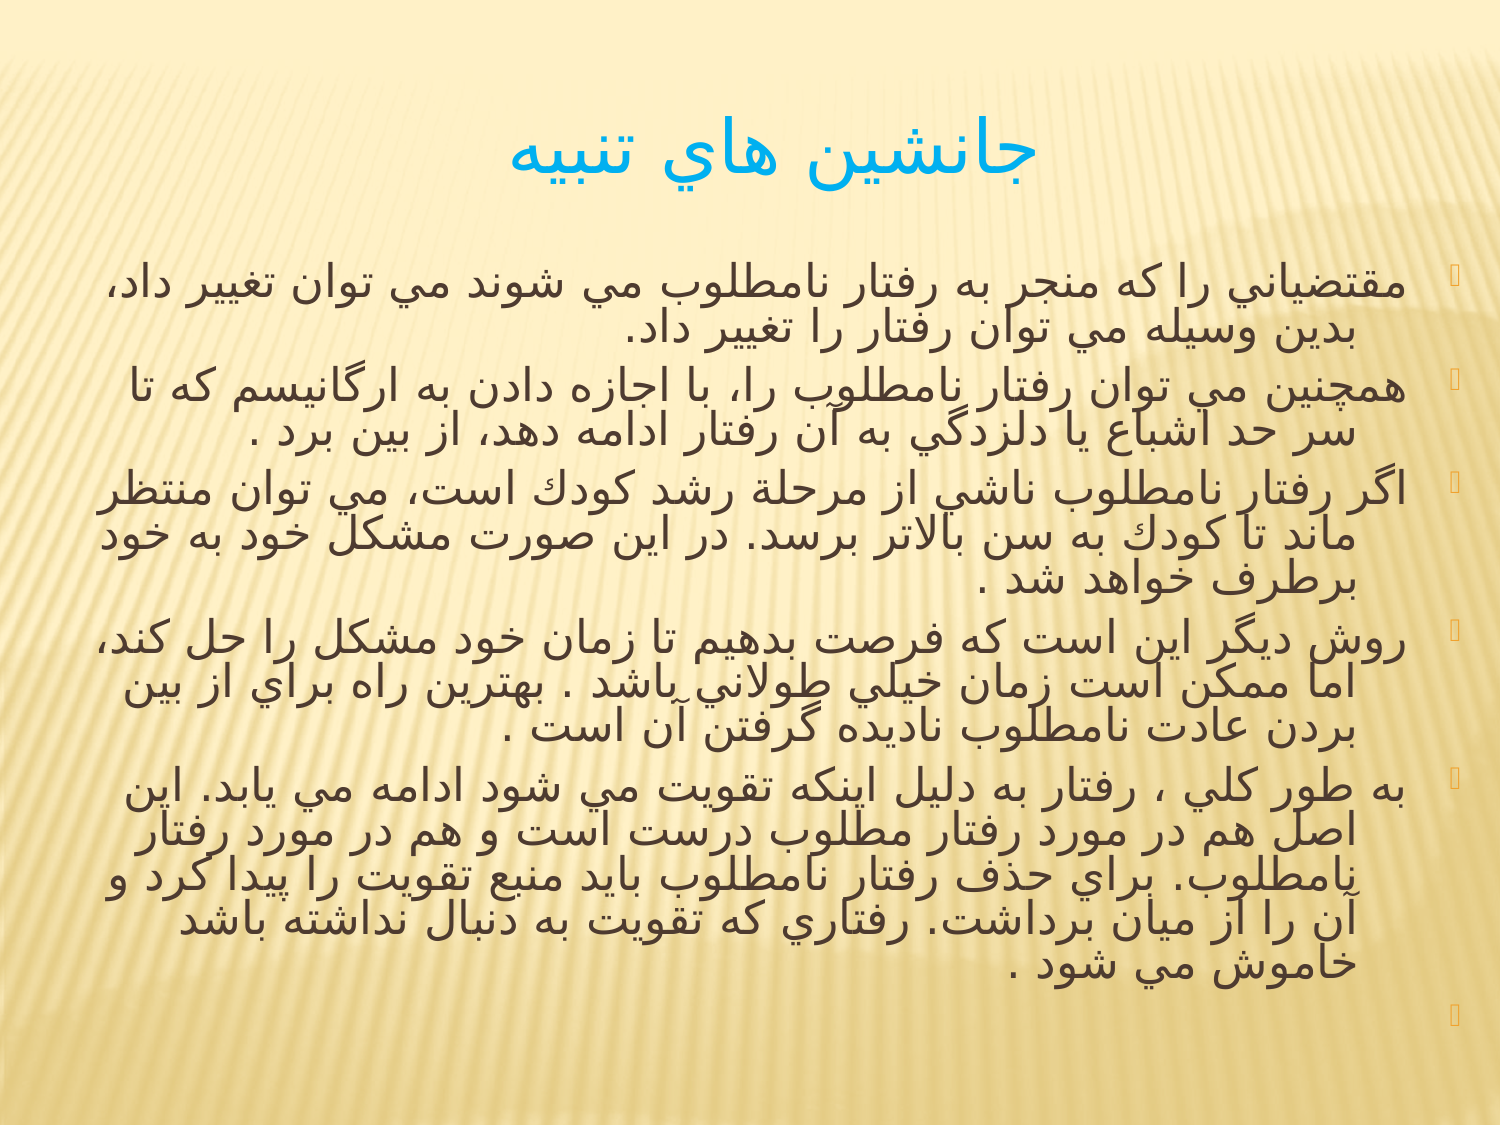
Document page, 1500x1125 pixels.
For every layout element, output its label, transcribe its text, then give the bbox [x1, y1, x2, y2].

list مقتضياني را كه منجر به رفتار نامطلوب مي شوند مي توان تغيير داد، بدين وسيله مي توان رفتار را تغيير داد. همچنين مي توان رفتار نامطلوب را، با اجازه دادن به ارگانيسم كه تا سر حد اشباع يا دلزدگي به آن رفتار ادامه دهد، از بين برد . اگر رفتار نامطلوب ناشي از مرحلة رشد كودك است، مي توان منتظر ماند تا كودك به سن بالاتر برسد. در اين صورت مشكل خود به خود برطرف خواهد شد . روش ديگر اين است كه فرصت بدهيم تا زمان خود مشكل را حل كند، اما ممكن است زمان خيلي طولاني باشد . بهترين راه براي از بين بردن عادت نامطلوب ناديده گرفتن آن است . به طور كلي ، رفتار به دليل اينكه تقويت مي شود ادامه مي يابد. اين اصل هم در مورد رفتار مطلوب درست است و هم در مورد رفتار نامطلوب. براي حذف رفتار نامطلوب بايد منبع تقويت را پيدا كرد و آن را از ميان برداشت. رفتاري كه تقويت به دنبال نداشته باشد خاموش مي شود . [50, 254, 1476, 998]
title جانشين هاي تنبيه [50, 75, 1476, 213]
